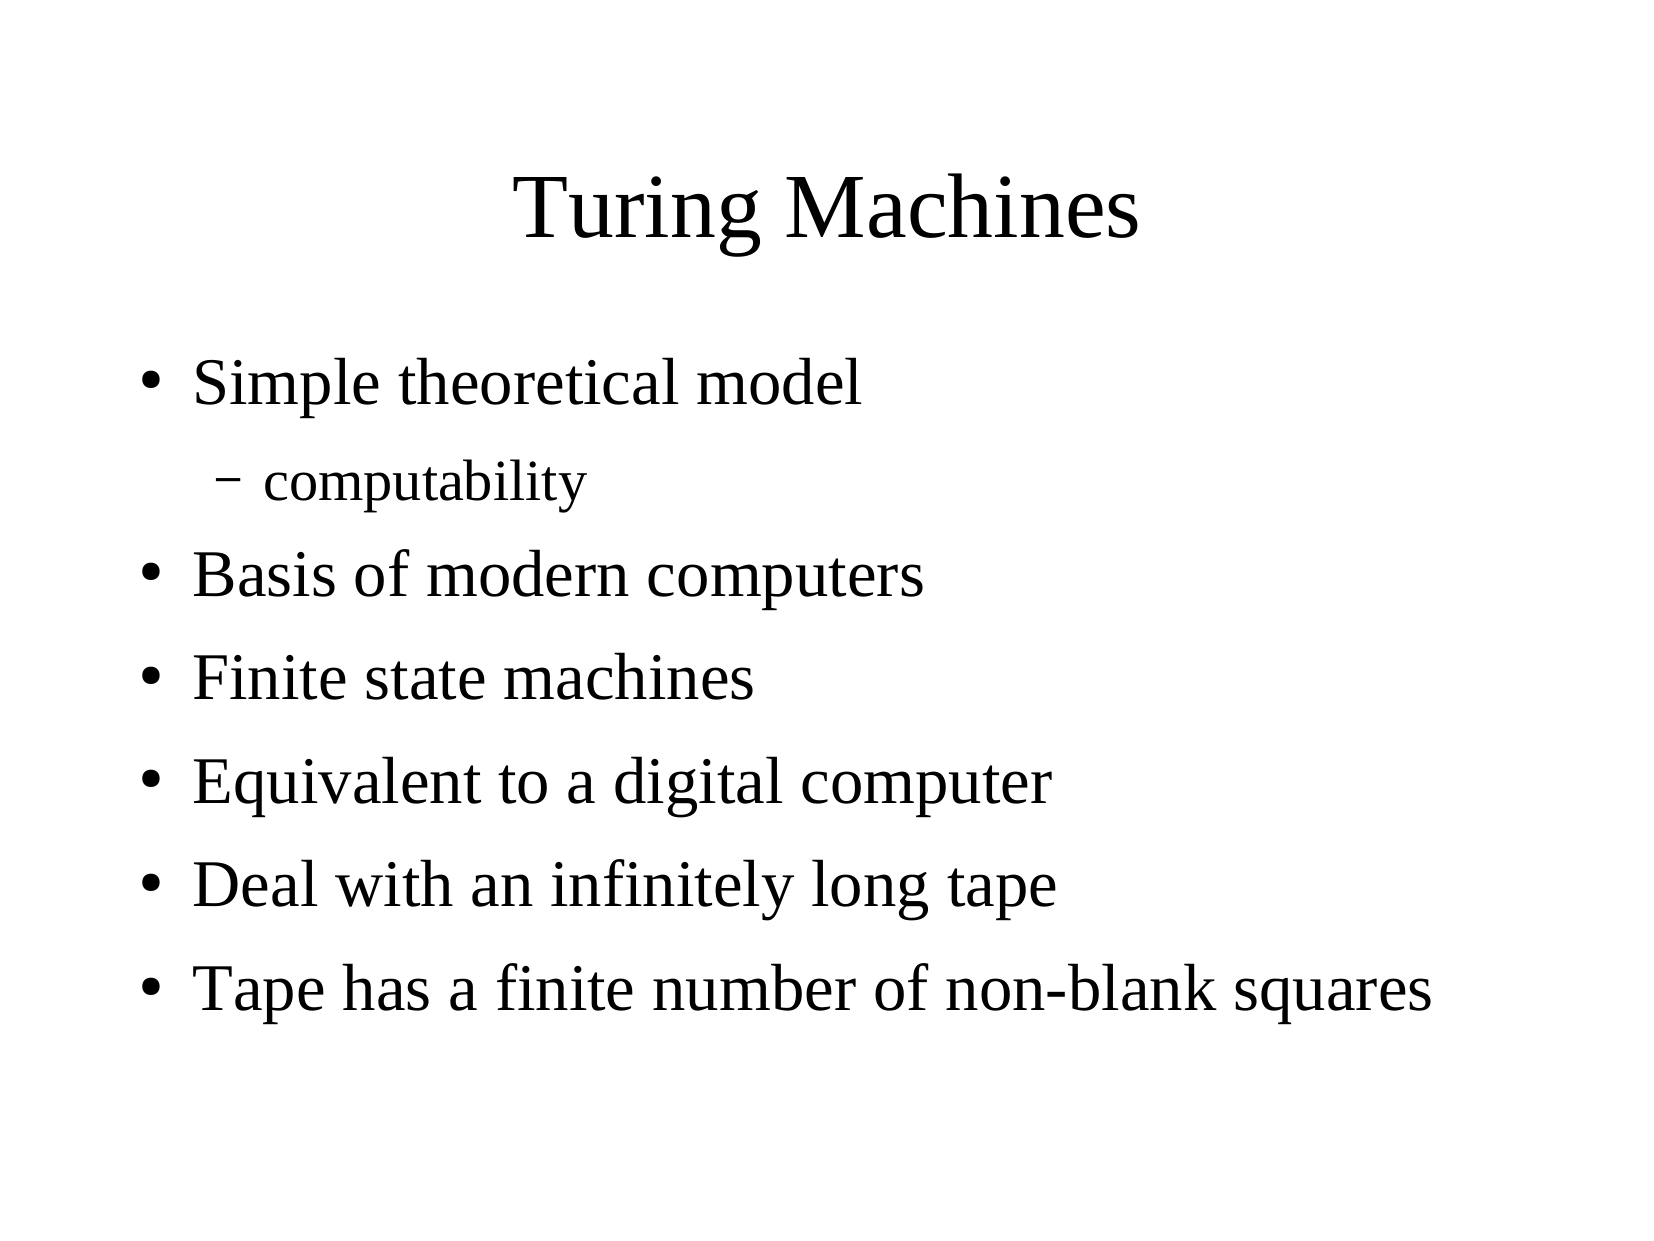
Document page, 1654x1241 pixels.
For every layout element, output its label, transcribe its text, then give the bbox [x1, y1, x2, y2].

title Turing Machines [121, 102, 1534, 311]
list Simple theoretical model computability Basis of modern computers Finite state machines Equivalent to a digital computer Deal with an infinitely long tape Tape has a finite number of non-blank squares [121, 344, 1534, 1127]
